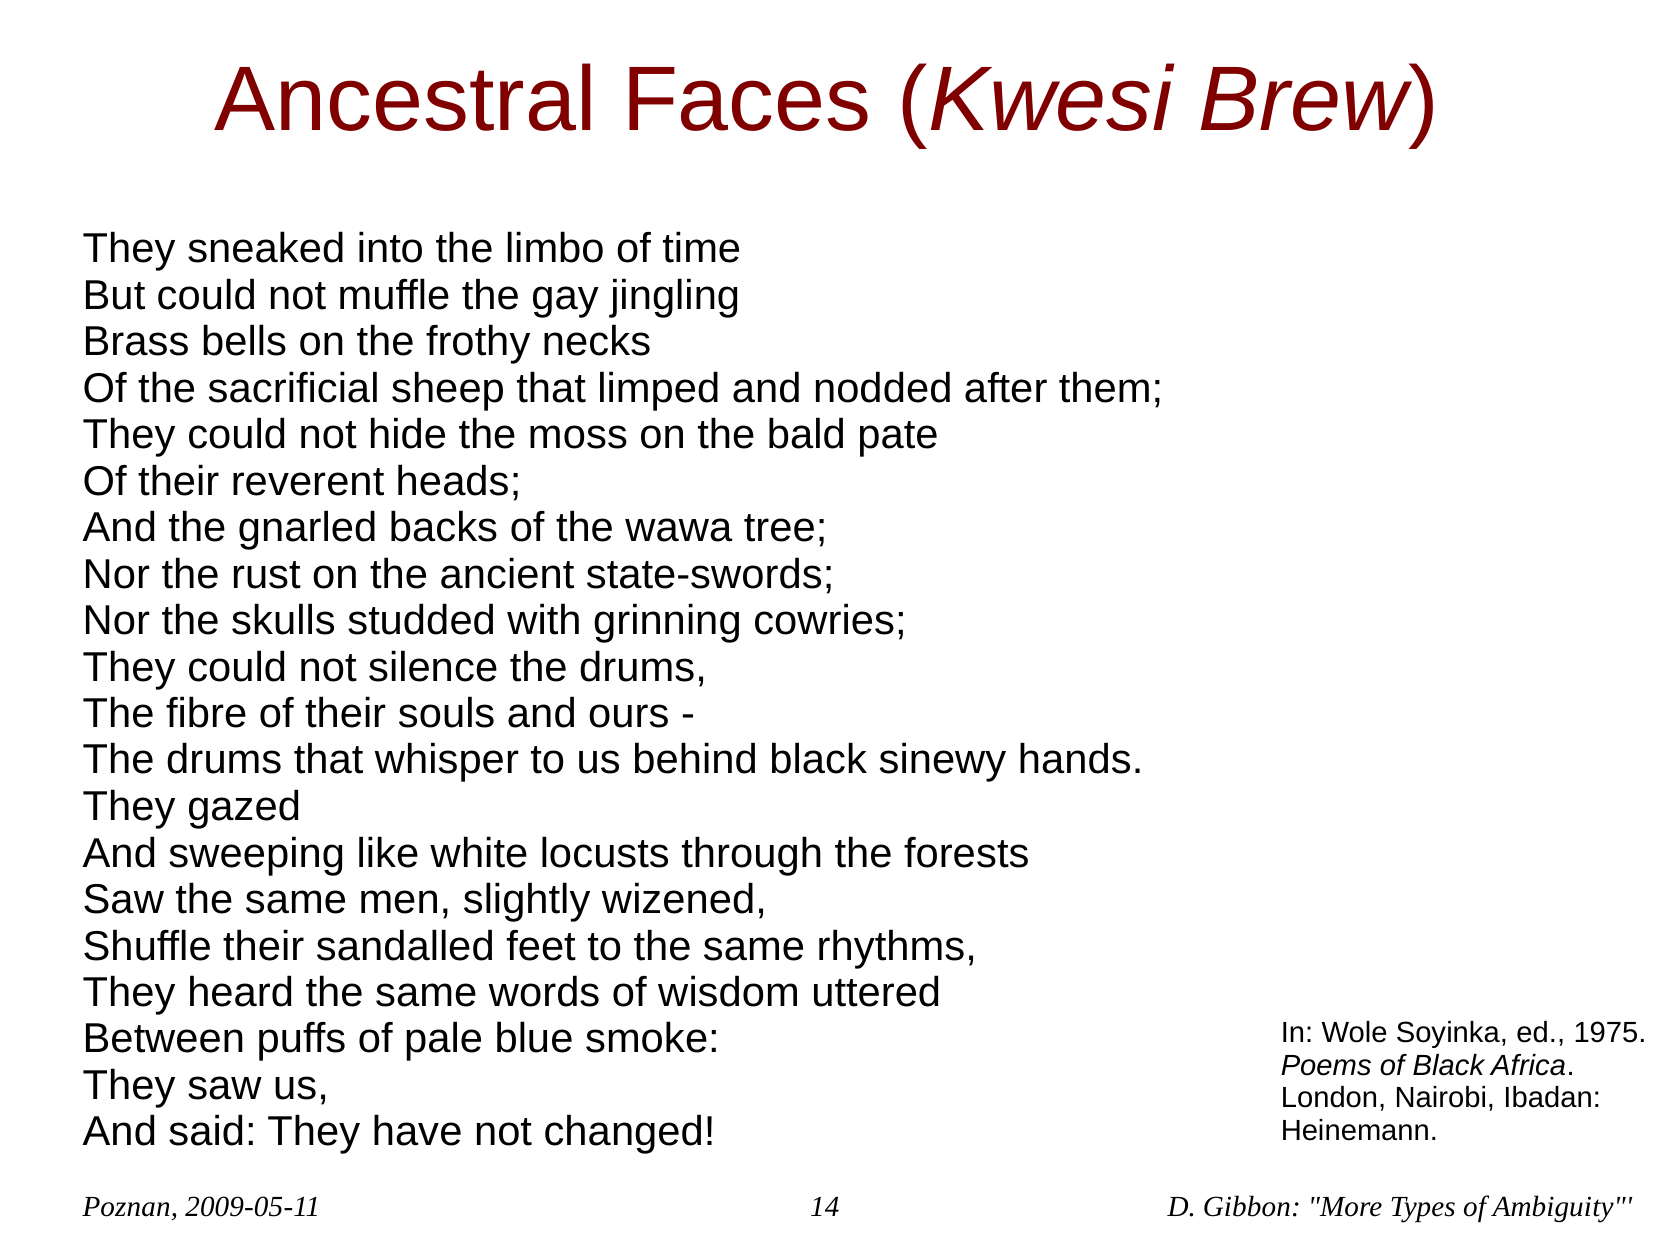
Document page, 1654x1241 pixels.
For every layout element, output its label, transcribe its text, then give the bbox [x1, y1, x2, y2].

list They sneaked into the limbo of time But could not muffle the gay jingling Brass bells on the frothy necks Of the sacrificial sheep that limped and nodded after them; They could not hide the moss on the bald pate Of their reverent heads; And the gnarled backs of the wawa tree; Nor the rust on the ancient state-swords; Nor the skulls studded with grinning cowries; They could not silence the drums, The fibre of their souls and ours - The drums that whisper to us behind black sinewy hands. They gazed And sweeping like white locusts through the forests Saw the same men, slightly wizened, Shuffle their sandalled feet to the same rhythms, They heard the same words of wisdom uttered Between puffs of pale blue smoke: They saw us, And said: They have not changed! [82, 225, 1612, 1163]
title Ancestral Faces (Kwesi Brew) [0, 23, 1653, 174]
list In: Wole Soyinka, ed., 1975. Poems of Black Africa. London, Nairobi, Ibadan: Heinemann. [1280, 1015, 1653, 1148]
